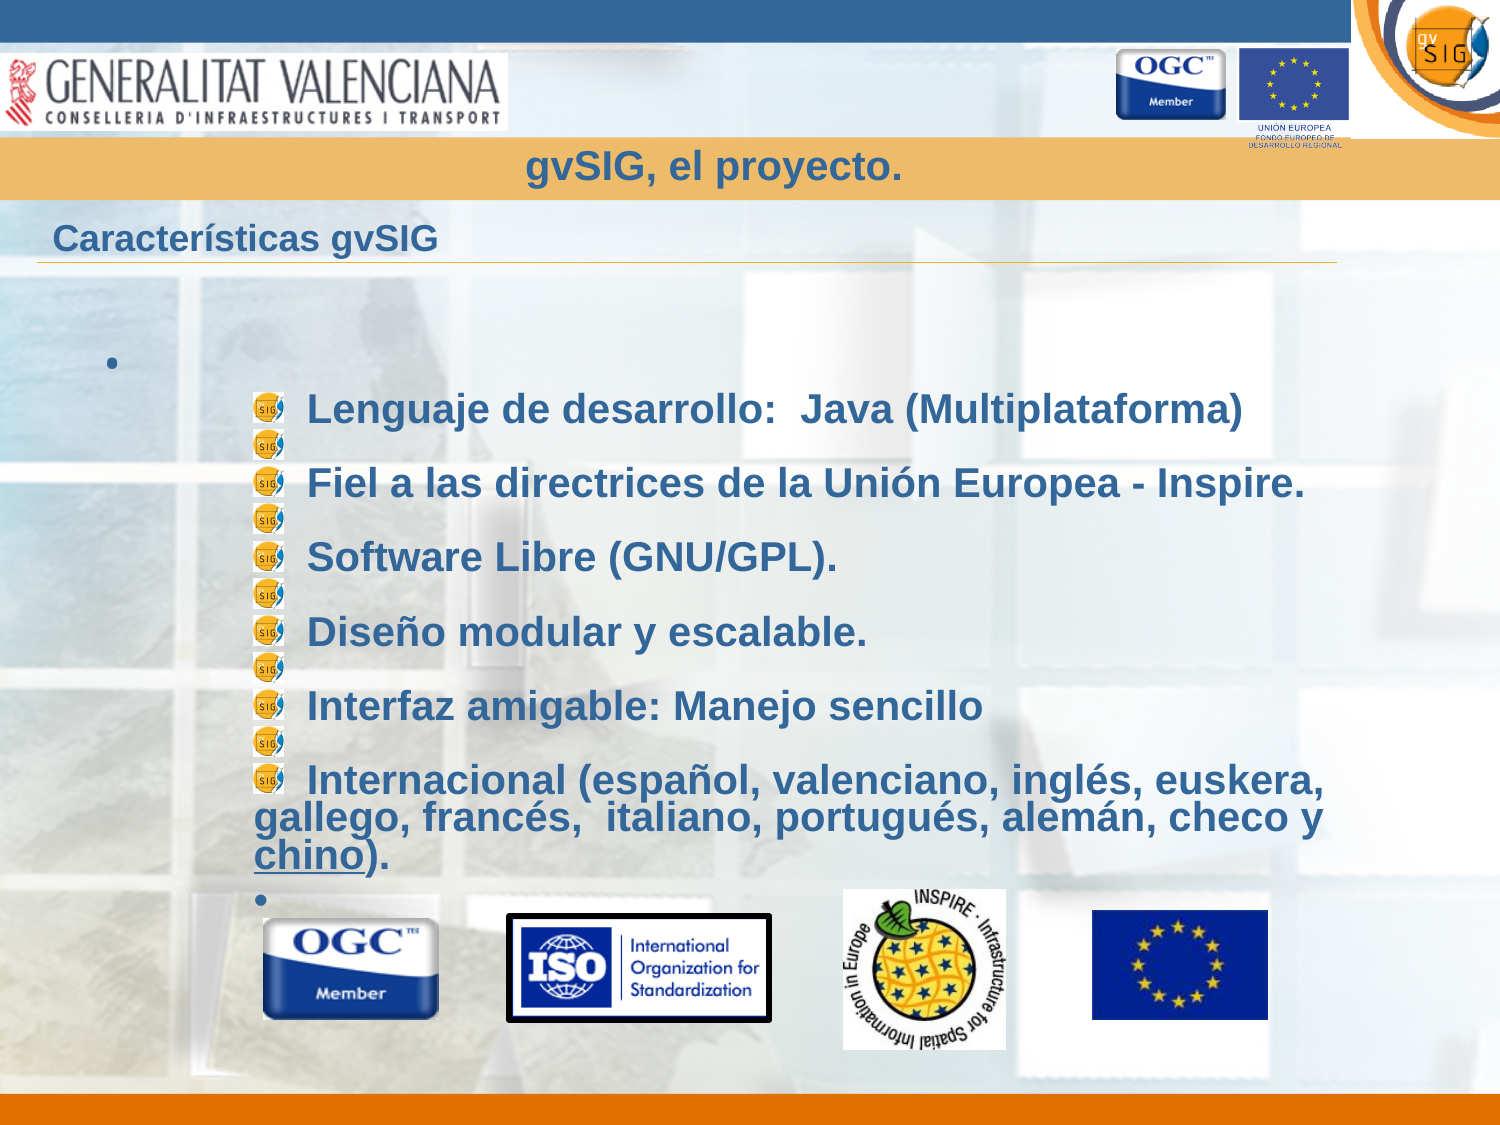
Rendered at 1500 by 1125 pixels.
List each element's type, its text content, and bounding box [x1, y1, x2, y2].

picture [512, 919, 767, 1017]
text_box Lenguaje de desarrollo: Java (Multiplataforma) Fiel a las directrices de la Unión Europea - Inspire. Software Libre (GNU/GPL). Diseño modular y escalable. Interfaz amigable: Manejo sencillo Internacional (español, valenciano, inglés, euskera, gallego, francés, italiano, portugués, alemán, checo y chino). [88, 323, 1428, 1078]
picture [843, 889, 1006, 1050]
picture [1237, 0, 1500, 139]
picture [1092, 910, 1268, 1020]
text_box Características gvSIG [37, 211, 688, 276]
picture [0, 53, 508, 131]
picture [263, 918, 439, 1020]
picture [1116, 49, 1226, 120]
text_box gvSIG, el proyecto. [0, 137, 1429, 207]
